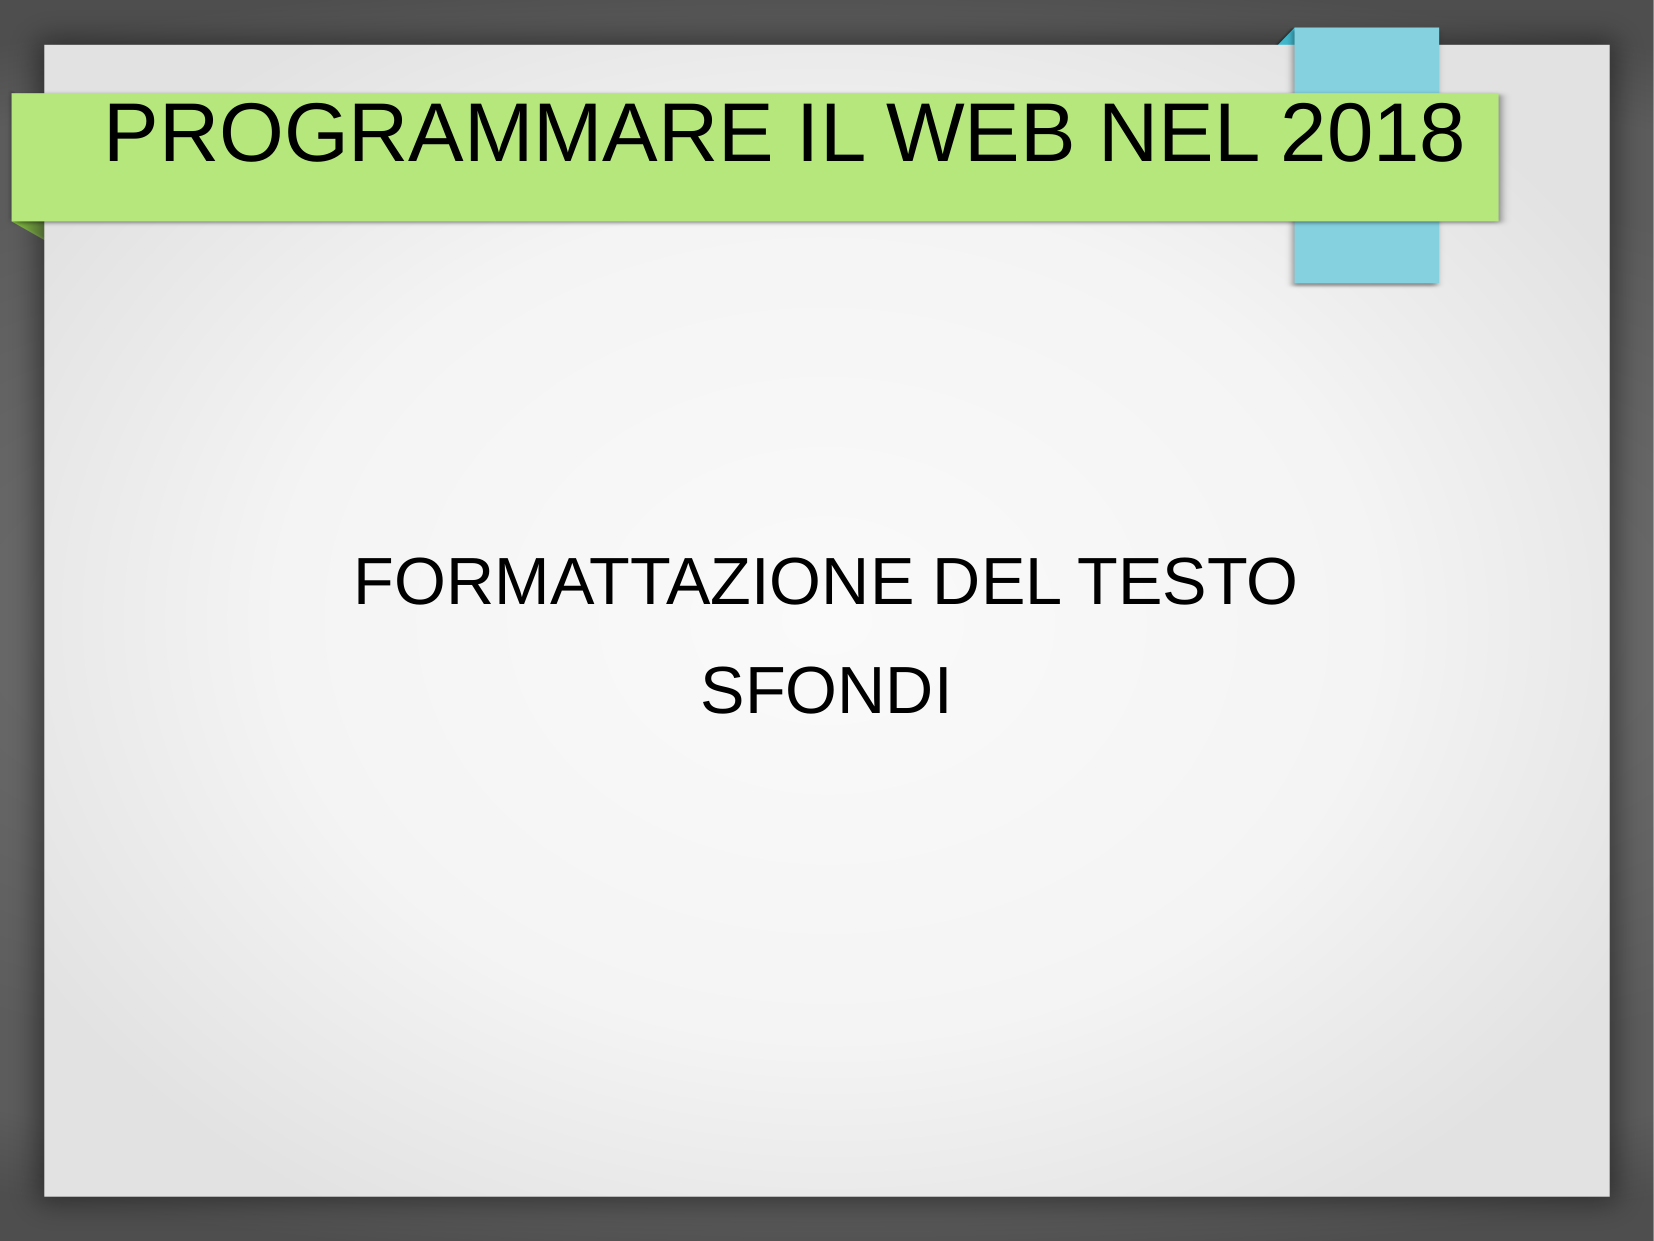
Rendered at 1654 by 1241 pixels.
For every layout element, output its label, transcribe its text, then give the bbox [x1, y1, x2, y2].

title PROGRAMMARE IL WEB NEL 2018 [82, 26, 1489, 232]
picture [0, 0, 1654, 1241]
subtitle FORMATTAZIONE DEL TESTO SFONDI [82, 250, 1571, 1015]
